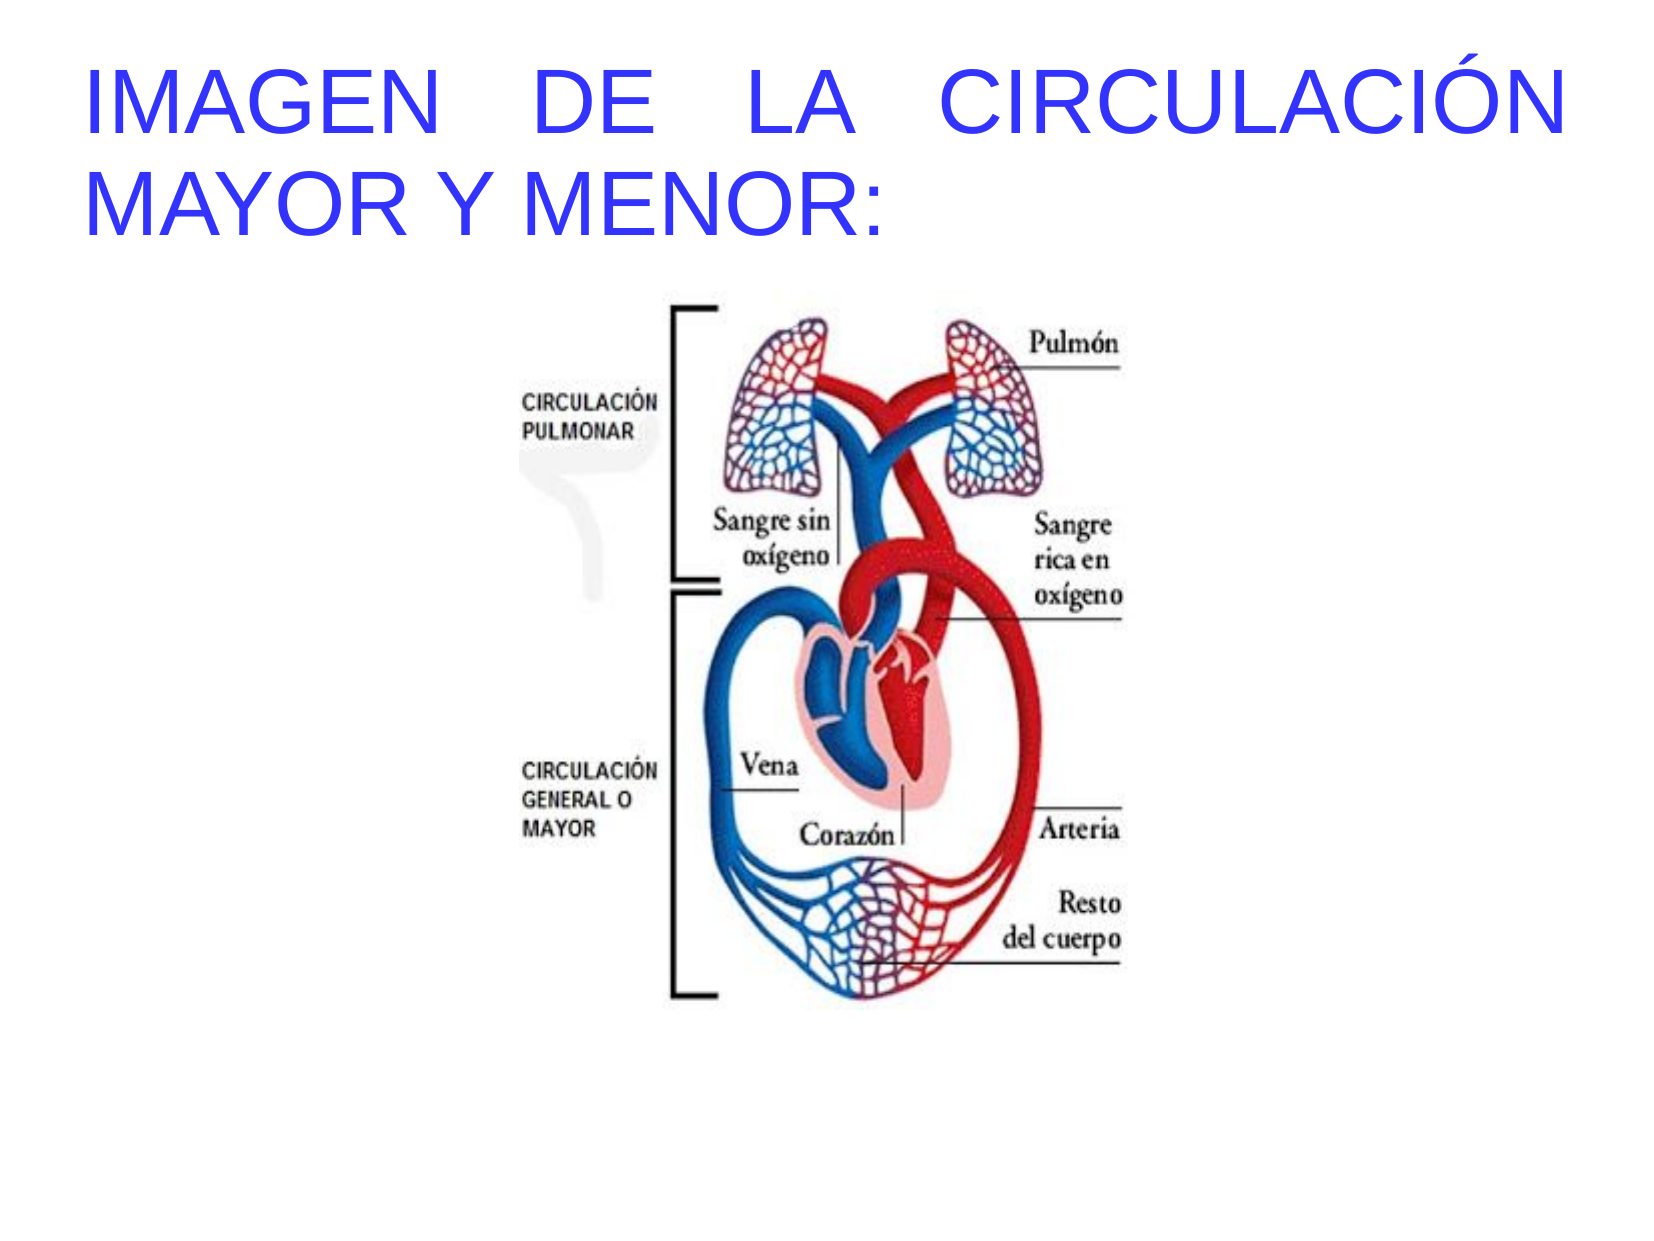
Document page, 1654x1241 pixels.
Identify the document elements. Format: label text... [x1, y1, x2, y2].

title IMAGEN DE LA CIRCULACIÓN MAYOR Y MENOR: [82, 49, 1571, 257]
picture [519, 290, 1134, 1010]
